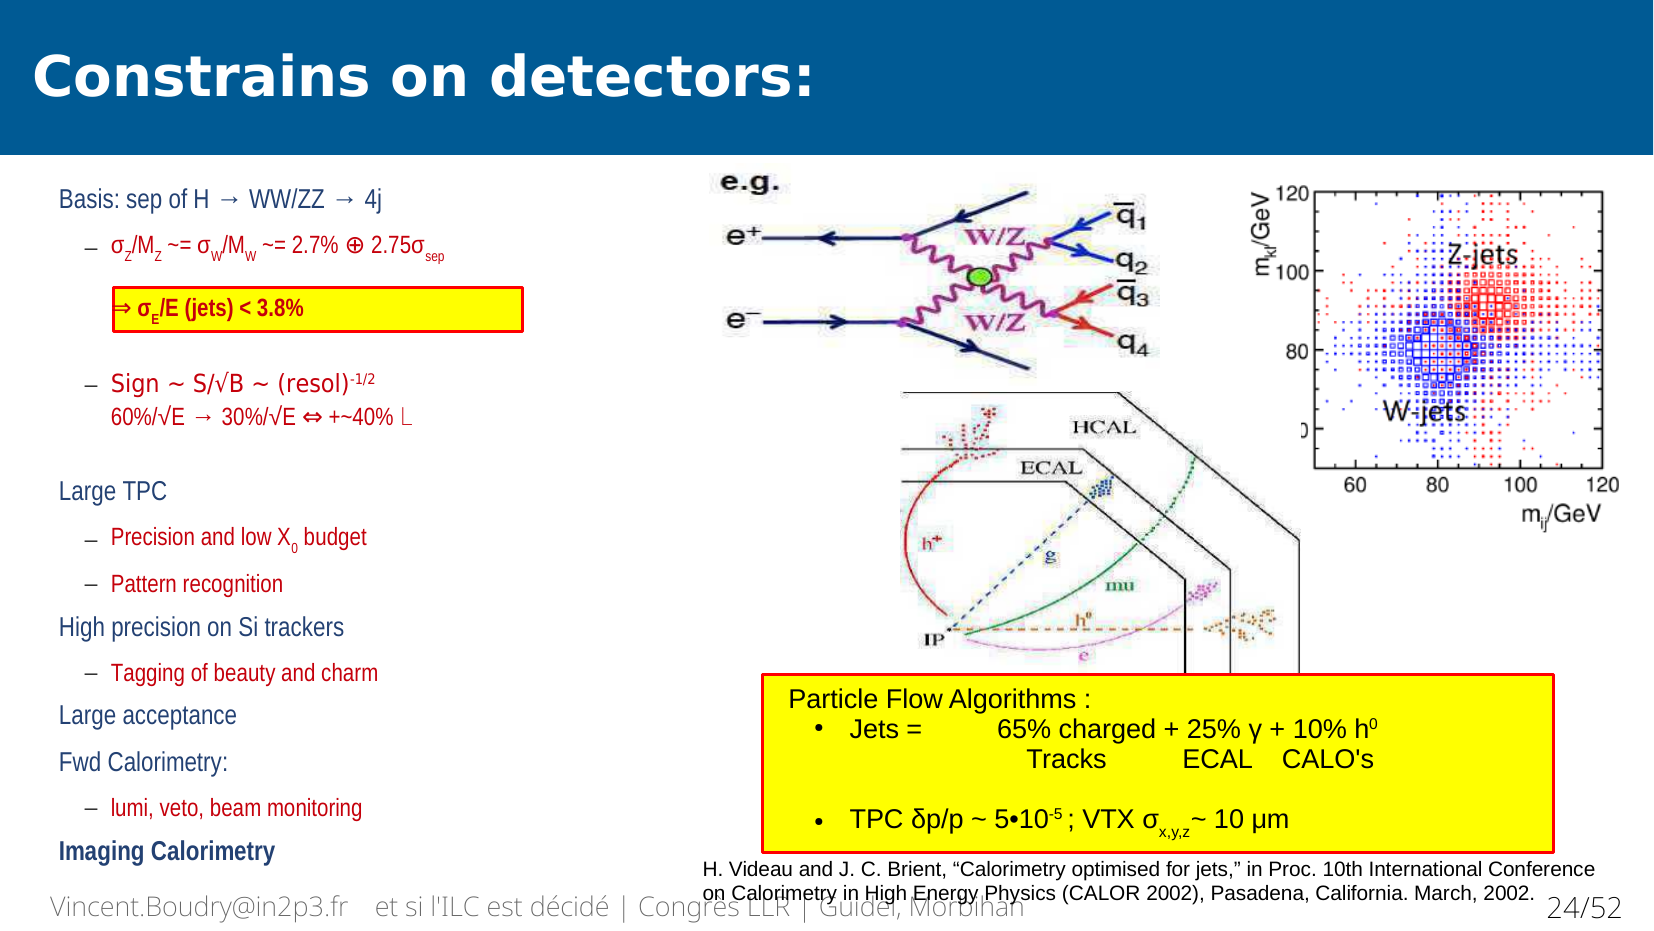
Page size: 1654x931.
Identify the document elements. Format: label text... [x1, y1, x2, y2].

text_box H. Videau and J. C. Brient, “Calorimetry optimised for jets,” in Proc. 10th International Conference on Calorimetry in High Energy Physics (CALOR 2002), Pasadena, California. March, 2002. [687, 850, 1634, 907]
list Basis: sep of H → WW/ZZ → 4j σZ/MZ ~= σW/MW ~= 2.7% ⊕ 2.75σsep ⇒ σE/E (jets) < 3.8% Sign ~ S/√B ~ (resol)-1/2 60%/√E → 30%/√E ⇔ +~40% L Large TPC Precision and low X0 budget Pattern recognition High precision on Si trackers Tagging of beauty and charm Large acceptance Fwd Calorimetry: lumi, veto, beam monitoring Imaging Calorimetry [59, 182, 1595, 872]
title Constrains on detectors: [32, 0, 1635, 155]
picture [1213, 159, 1648, 547]
picture [709, 163, 1160, 386]
text_box Particle Flow Algorithms : Jets = 65% charged + 25% γ + 10% h0 Tracks ECAL CALO's TPC δp/p ~ 5•10-5 ; VTX σx,y,z~ 10 μm [762, 674, 1554, 850]
